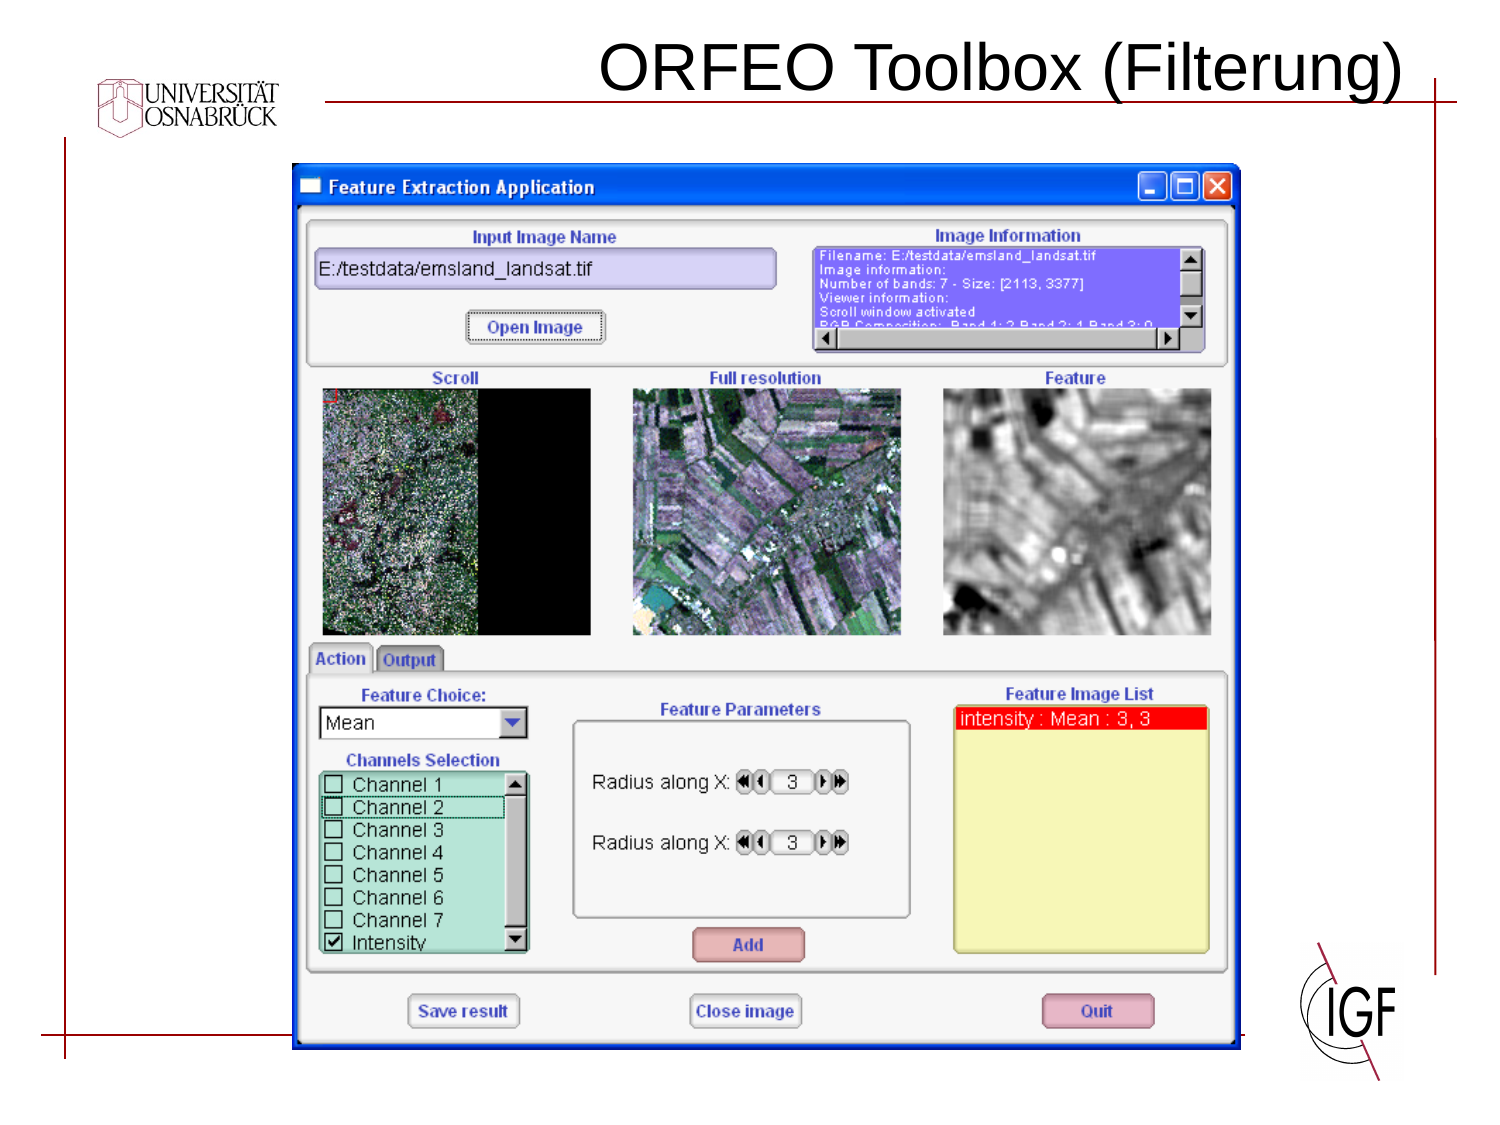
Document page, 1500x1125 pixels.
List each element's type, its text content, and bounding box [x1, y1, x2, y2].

picture [1300, 942, 1404, 1081]
title ORFEO Toolbox (Filterung) [520, 4, 1421, 130]
picture [292, 163, 1241, 1050]
picture [97, 79, 279, 138]
